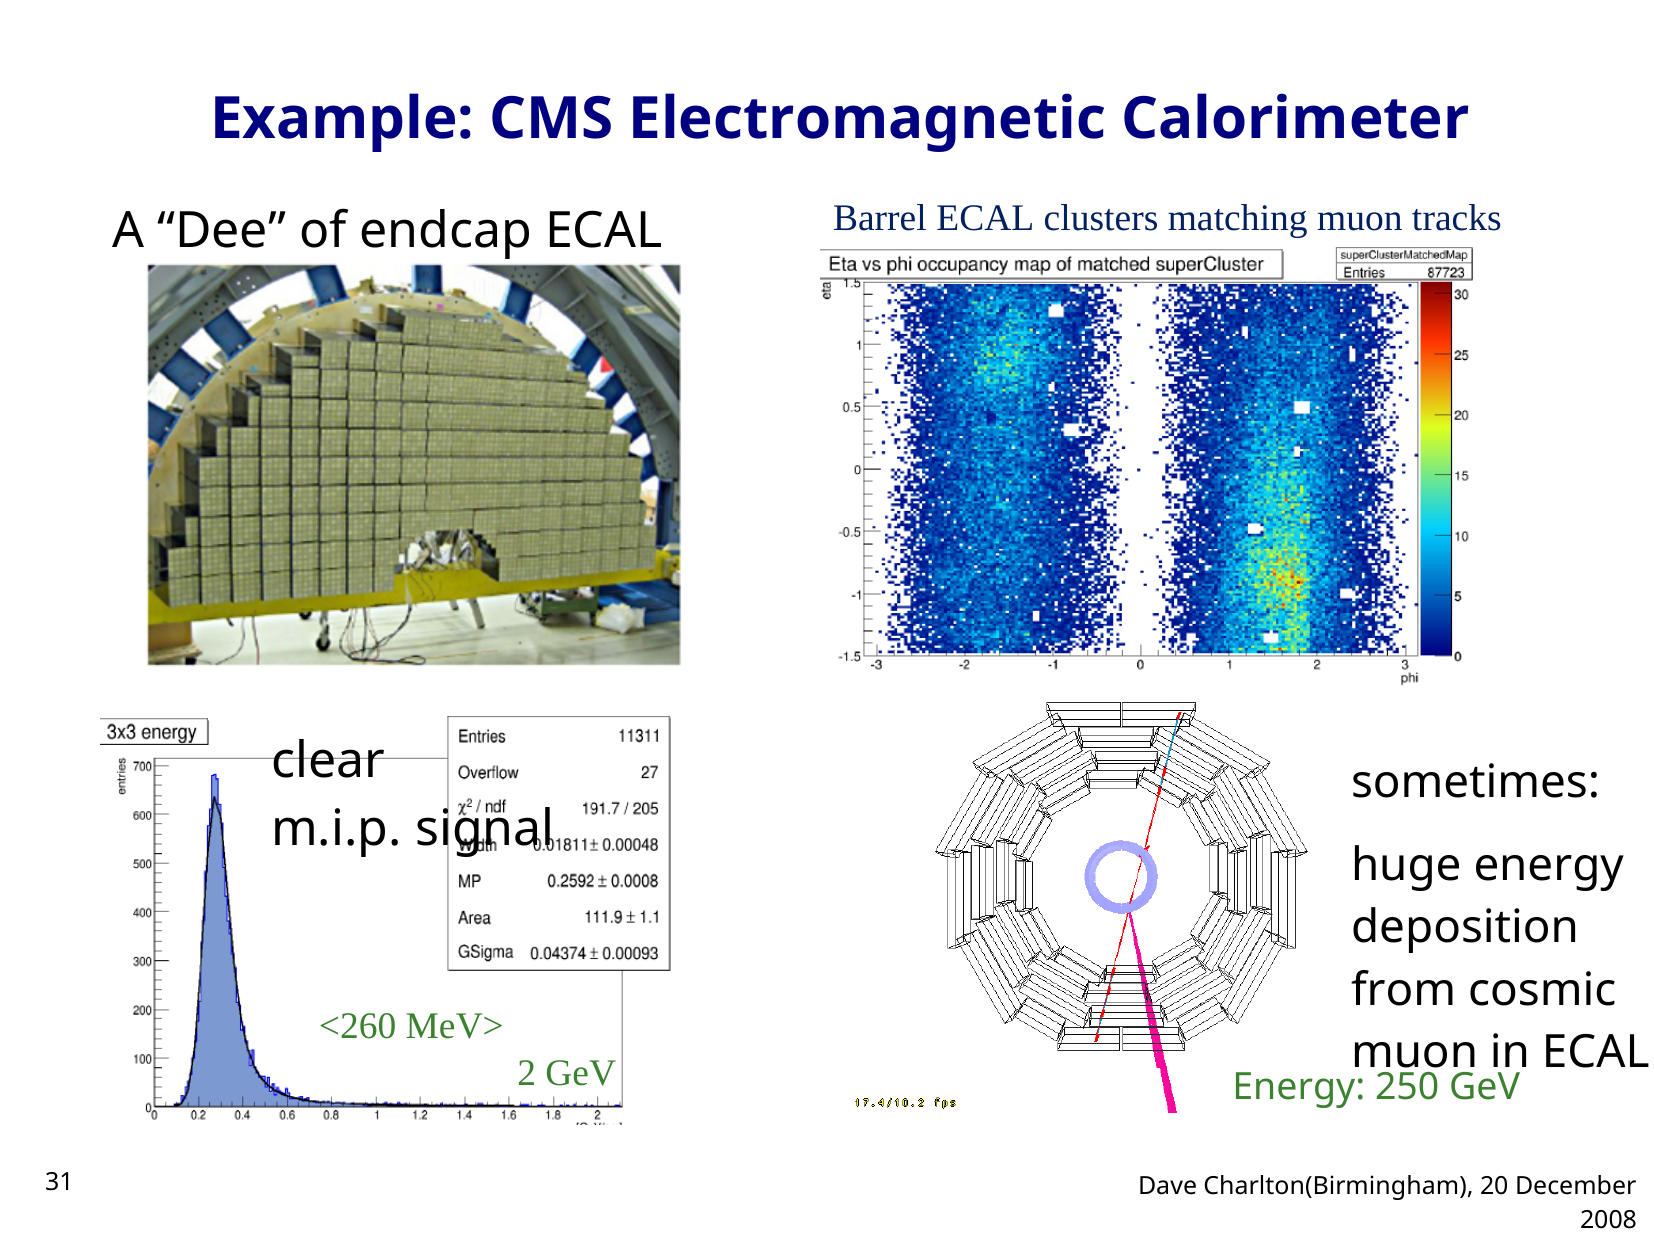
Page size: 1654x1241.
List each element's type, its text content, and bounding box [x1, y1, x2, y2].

text_box 2 GeV [502, 1043, 632, 1101]
text_box Barrel ECAL clusters matching muon tracks [818, 189, 1616, 247]
text_box Energy: 250 GeV [1217, 1052, 1569, 1119]
picture [139, 256, 692, 673]
text_box A “Dee” of endcap ECAL [97, 186, 679, 271]
picture [853, 701, 1346, 1113]
text_box clear m.i.p. signal [256, 716, 570, 869]
text_box <260 MeV> [304, 996, 519, 1054]
picture [820, 247, 1476, 688]
title Example: CMS Electromagnetic Calorimeter [164, 68, 1515, 165]
picture [100, 715, 673, 1125]
text_box sometimes: huge energy deposition from cosmic muon in ECAL [1336, 740, 1654, 1090]
